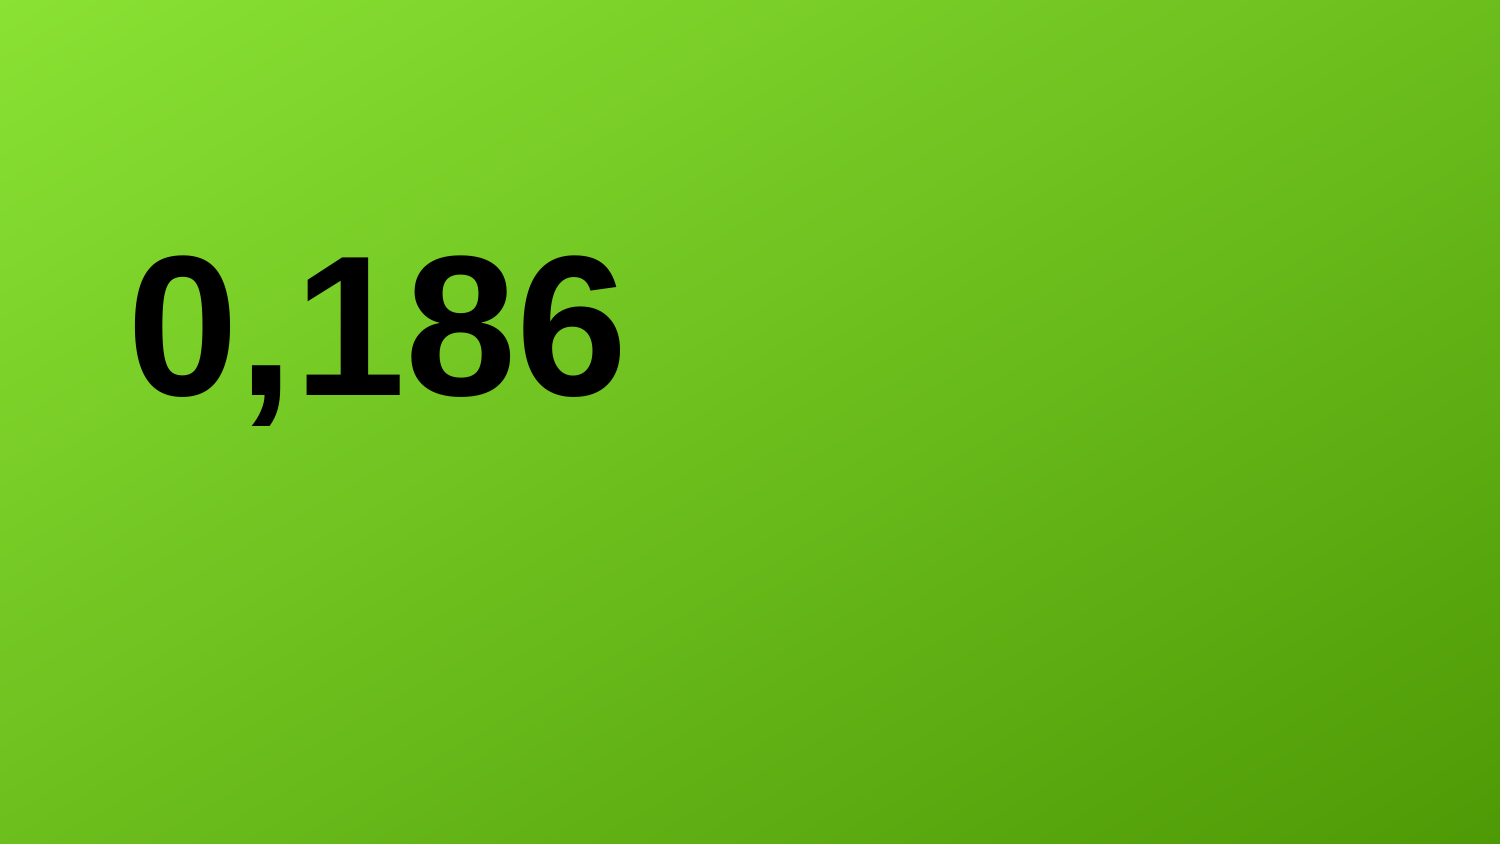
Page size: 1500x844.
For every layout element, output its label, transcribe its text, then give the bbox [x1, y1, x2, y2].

title 0,186 [112, 259, 1388, 451]
